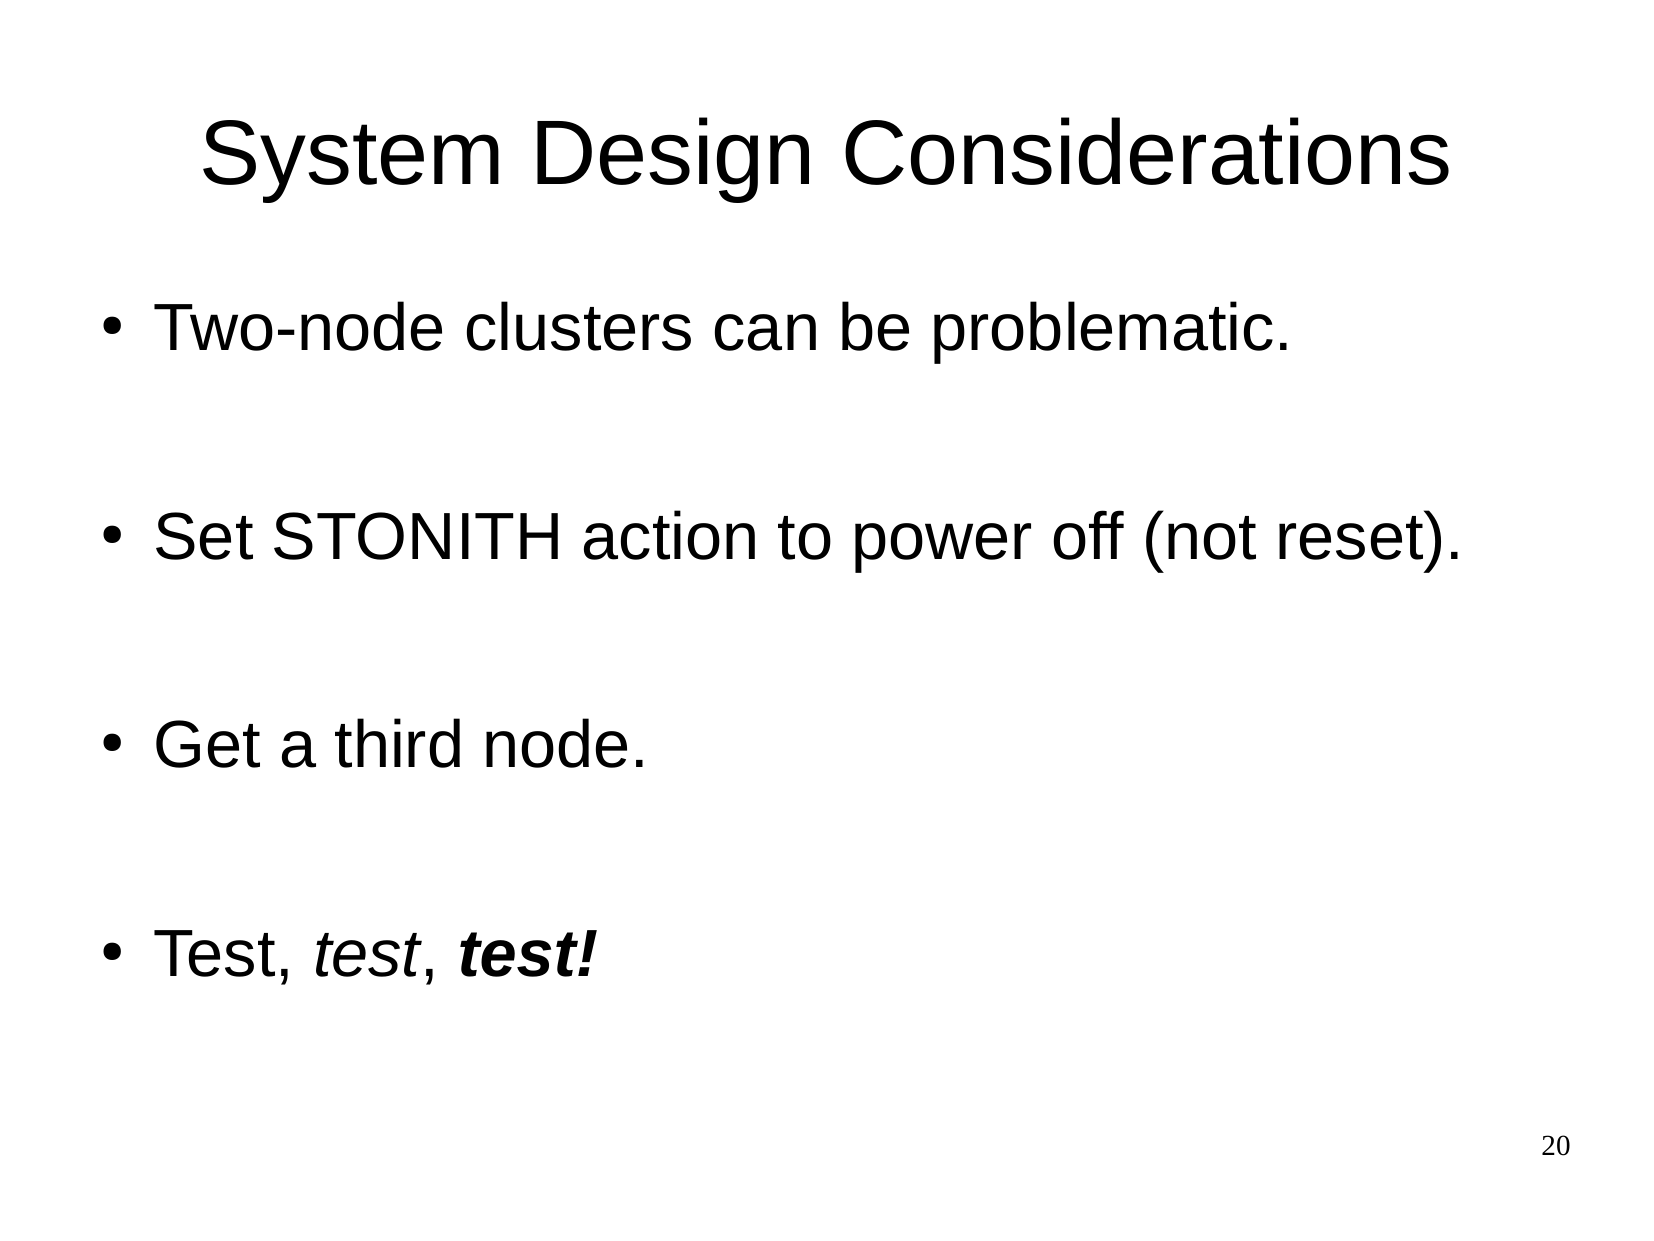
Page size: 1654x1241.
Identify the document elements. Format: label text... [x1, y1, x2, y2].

list Two-node clusters can be problematic. Set STONITH action to power off (not reset). Get a third node. Test, test, test! [82, 290, 1571, 1109]
title System Design Considerations [82, 49, 1571, 257]
